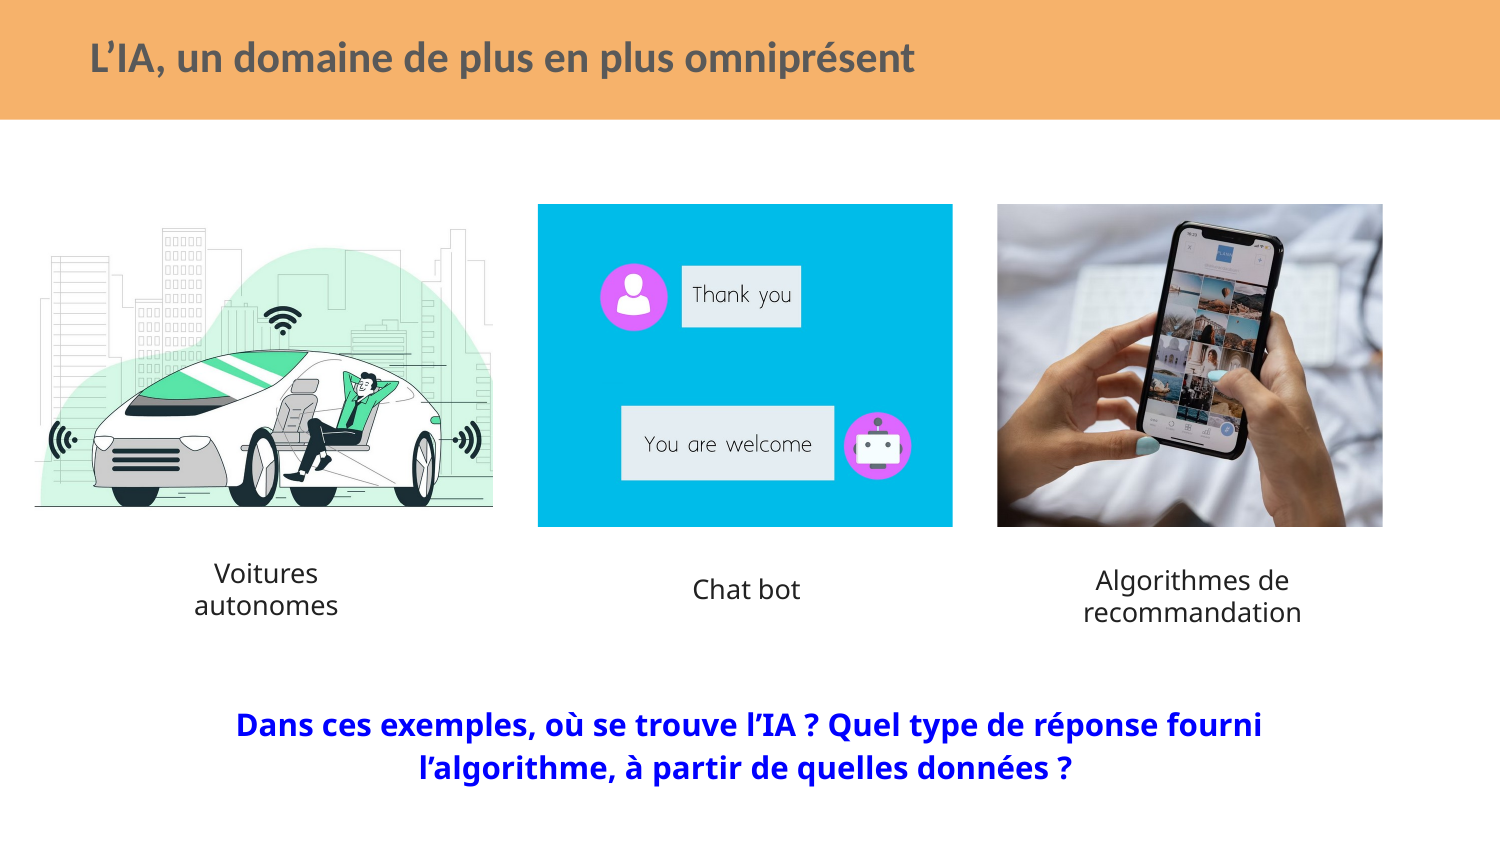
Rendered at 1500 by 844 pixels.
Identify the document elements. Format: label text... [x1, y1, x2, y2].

picture [682, 266, 801, 327]
picture [34, 204, 493, 551]
picture [601, 263, 667, 331]
picture [997, 204, 1383, 527]
text_box Dans ces exemples, où se trouve l’IA ? Quel type de réponse fourni l’algorithme, à partir de quelles données ? [196, 711, 1304, 775]
list L’IA, un domaine de plus en plus omniprésent [0, 0, 1500, 120]
picture [844, 412, 911, 479]
picture [622, 406, 834, 480]
text_box Chat bot [604, 557, 888, 621]
text_box Algorithmes de recommandation [988, 563, 1397, 627]
text_box Voitures autonomes [124, 557, 408, 621]
